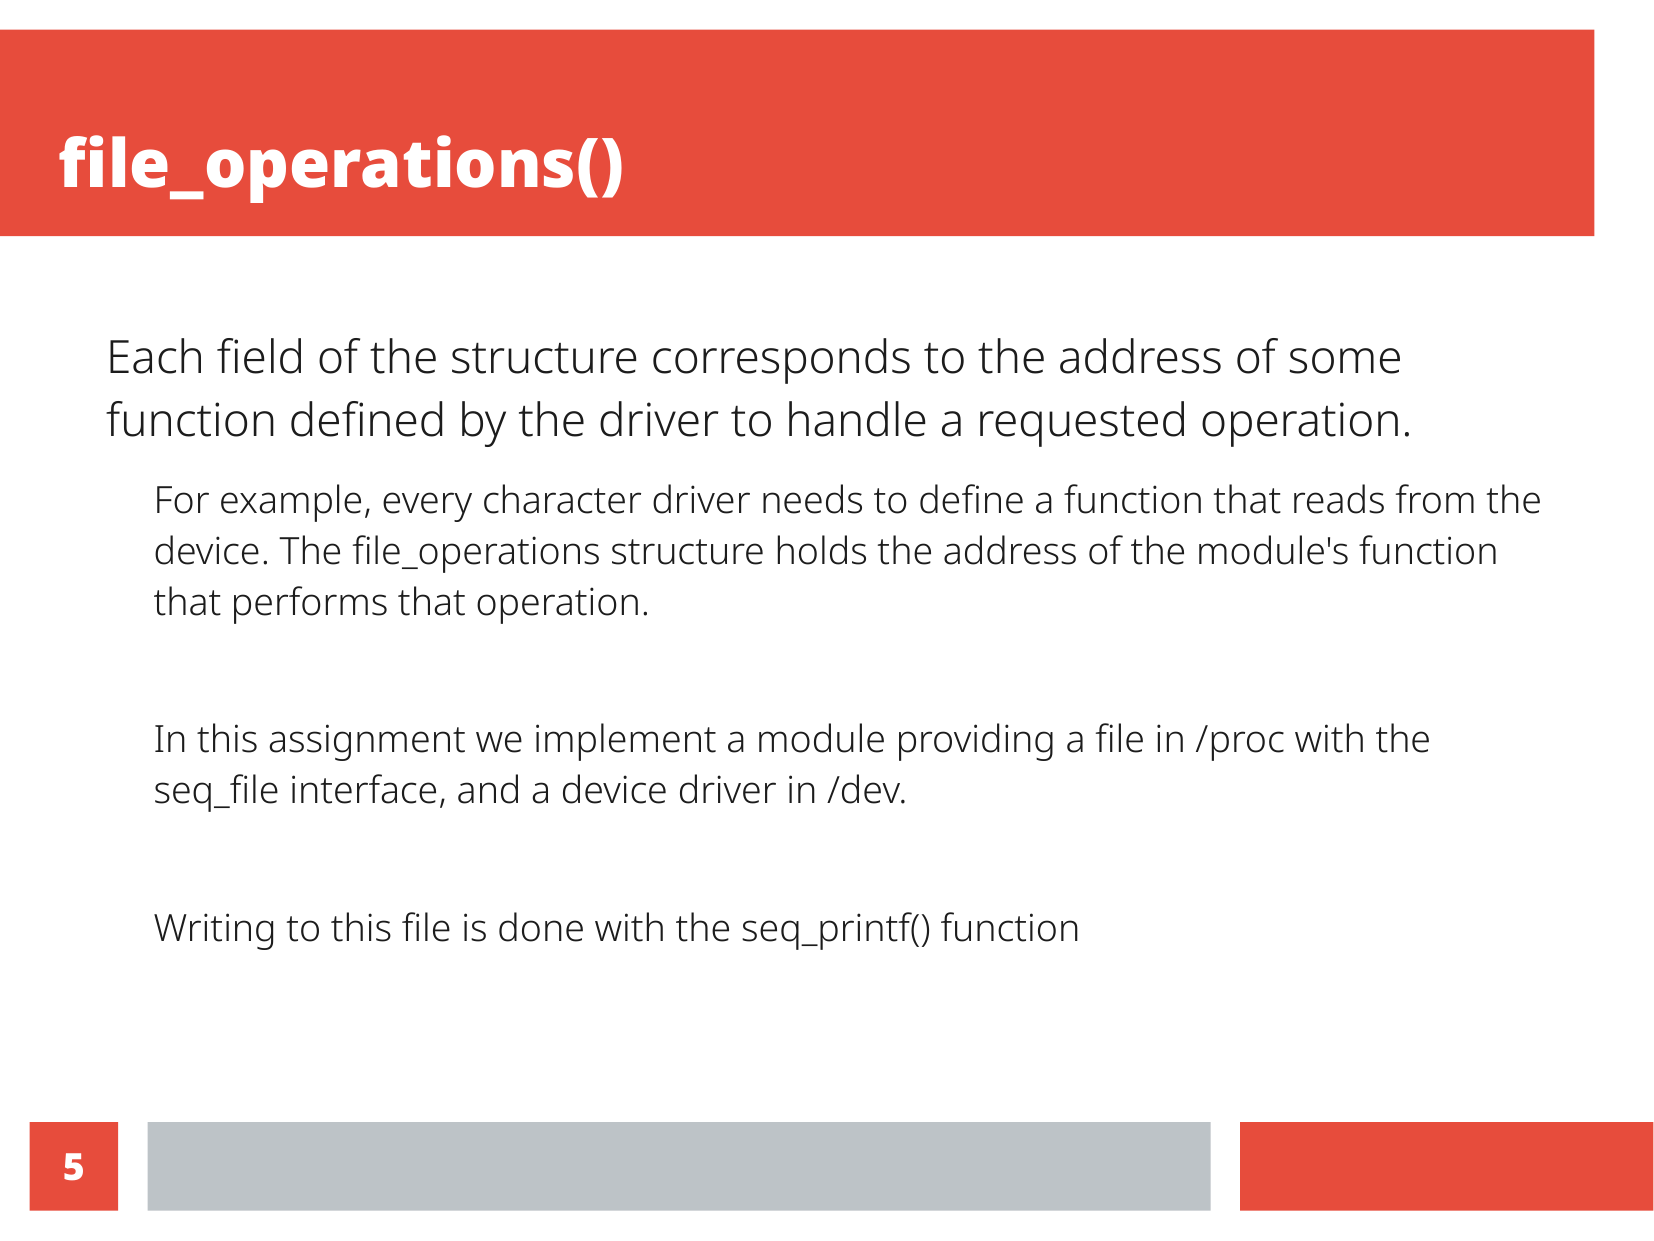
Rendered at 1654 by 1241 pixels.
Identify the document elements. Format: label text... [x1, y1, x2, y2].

list Each field of the structure corresponds to the address of some function defined by the driver to handle a requested operation. For example, every character driver needs to define a function that reads from the device. The file_operations structure holds the address of the module's function that performs that operation. In this assignment we implement a module providing a file in /proc with the seq_file interface, and a device driver in /dev. Writing to this file is done with the seq_printf() function [59, 324, 1565, 1093]
title file_operations() [59, 59, 1595, 207]
